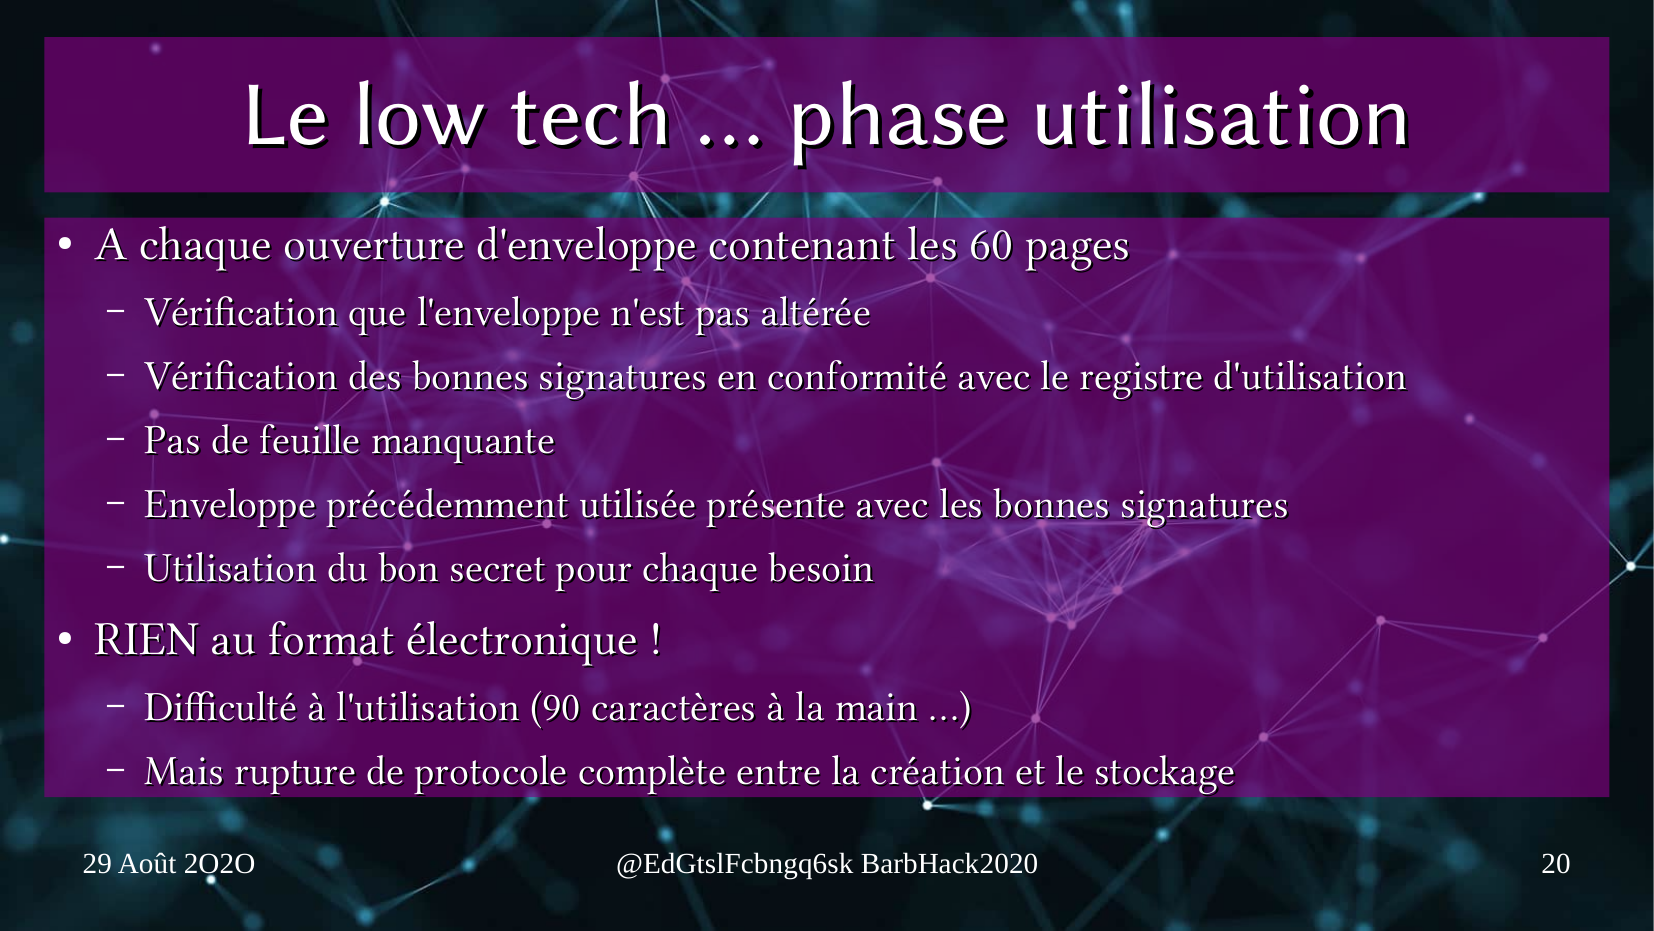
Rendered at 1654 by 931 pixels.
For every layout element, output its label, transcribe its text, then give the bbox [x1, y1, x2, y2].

list A chaque ouverture d'enveloppe contenant les 60 pages Vérification que l'enveloppe n'est pas altérée Vérification des bonnes signatures en conformité avec le registre d'utilisation Pas de feuille manquante Enveloppe précédemment utilisée présente avec les bonnes signatures Utilisation du bon secret pour chaque besoin RIEN au format électronique ! Difficulté à l'utilisation (90 caractères à la main ...) Mais rupture de protocole complète entre la création et le stockage [44, 217, 1610, 798]
picture [0, 0, 1654, 931]
title Le low tech … phase utilisation [44, 37, 1610, 193]
